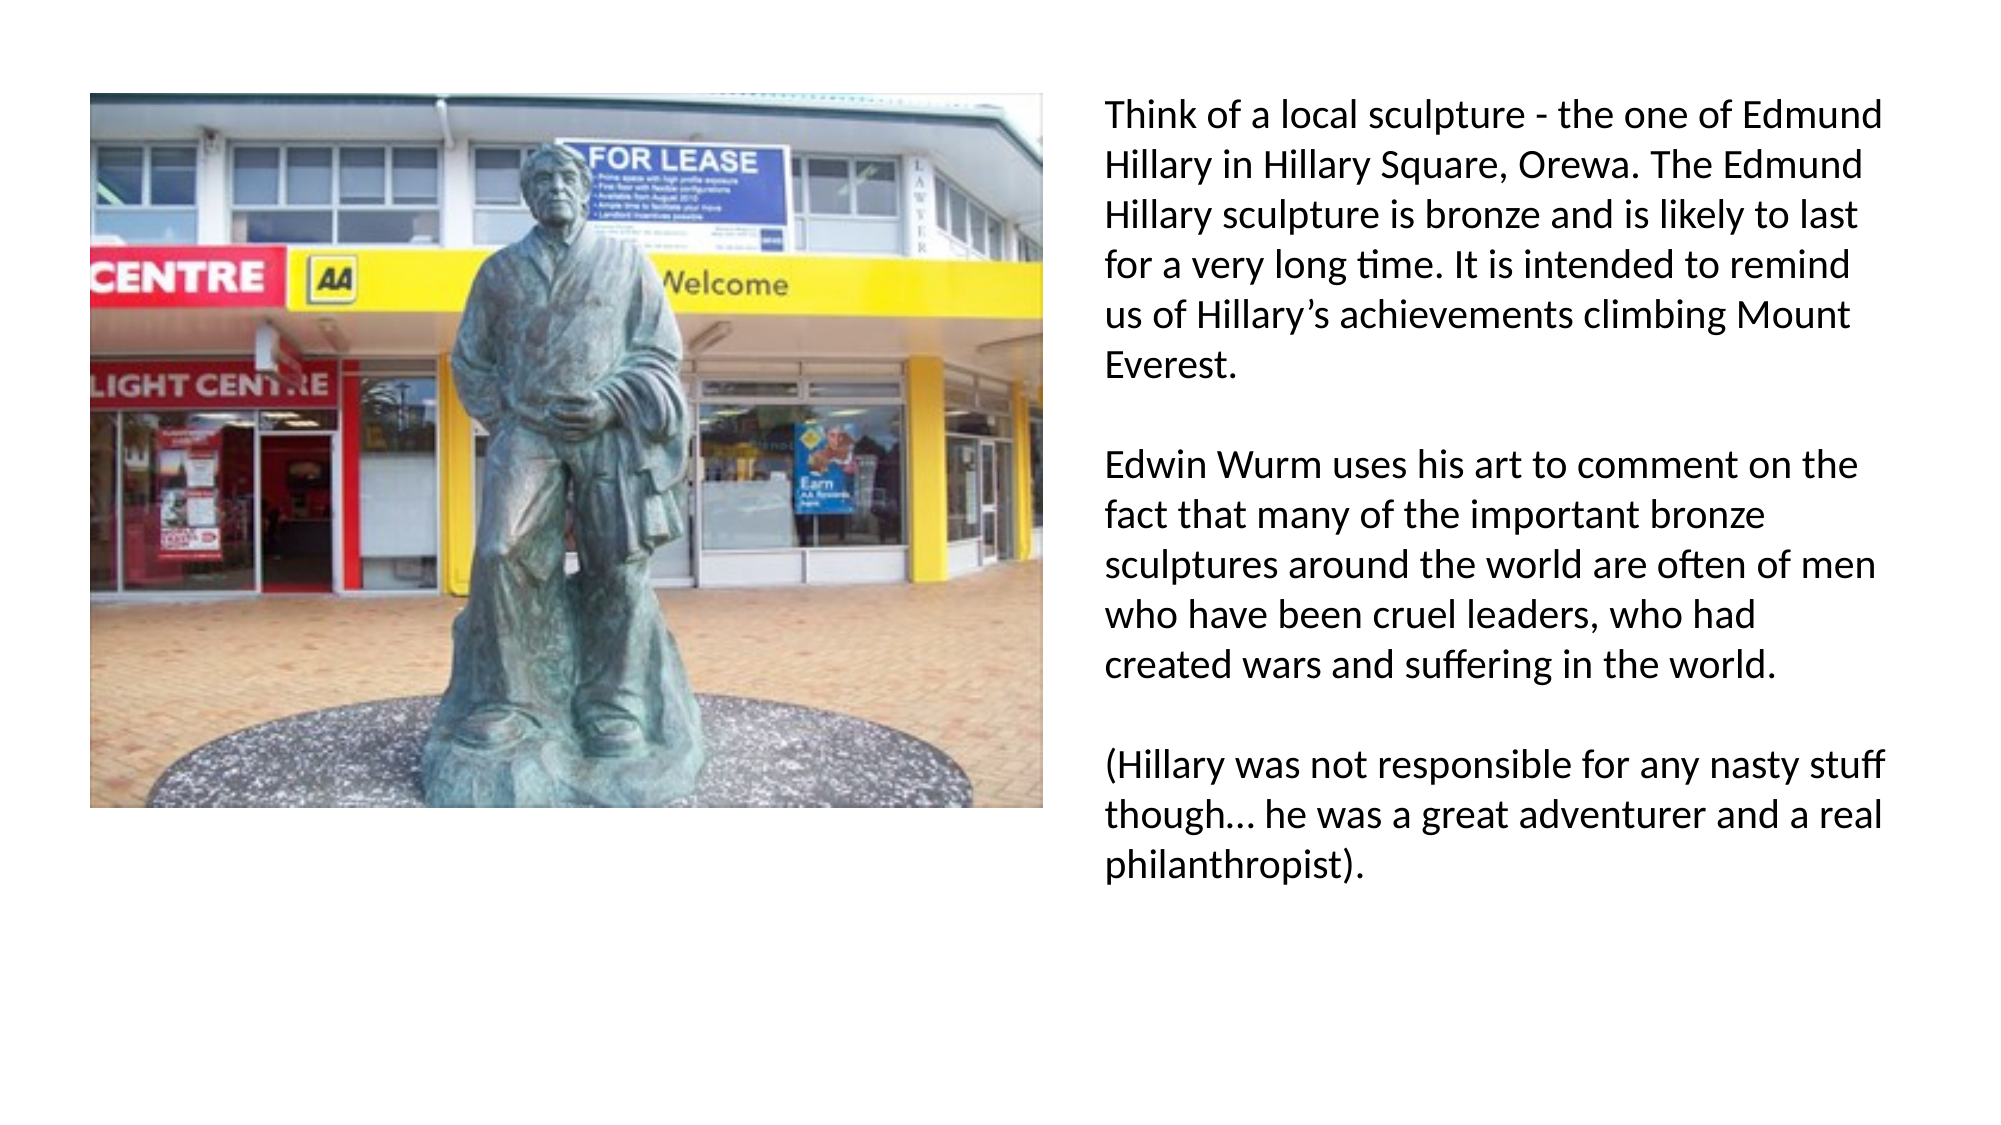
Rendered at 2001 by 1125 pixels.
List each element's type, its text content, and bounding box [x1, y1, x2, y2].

picture [90, 93, 1043, 808]
text_box Think of a local sculpture - the one of Edmund Hillary in Hillary Square, Orewa. The Edmund Hillary sculpture is bronze and is likely to last for a very long time. It is intended to remind us of Hillary’s achievements climbing Mount Everest. Edwin Wurm uses his art to comment on the fact that many of the important bronze sculptures around the world are often of men who have been cruel leaders, who had created wars and suffering in the world. (Hillary was not responsible for any nasty stuff though… he was a great adventurer and a real philanthropist). [1089, 79, 1910, 940]
